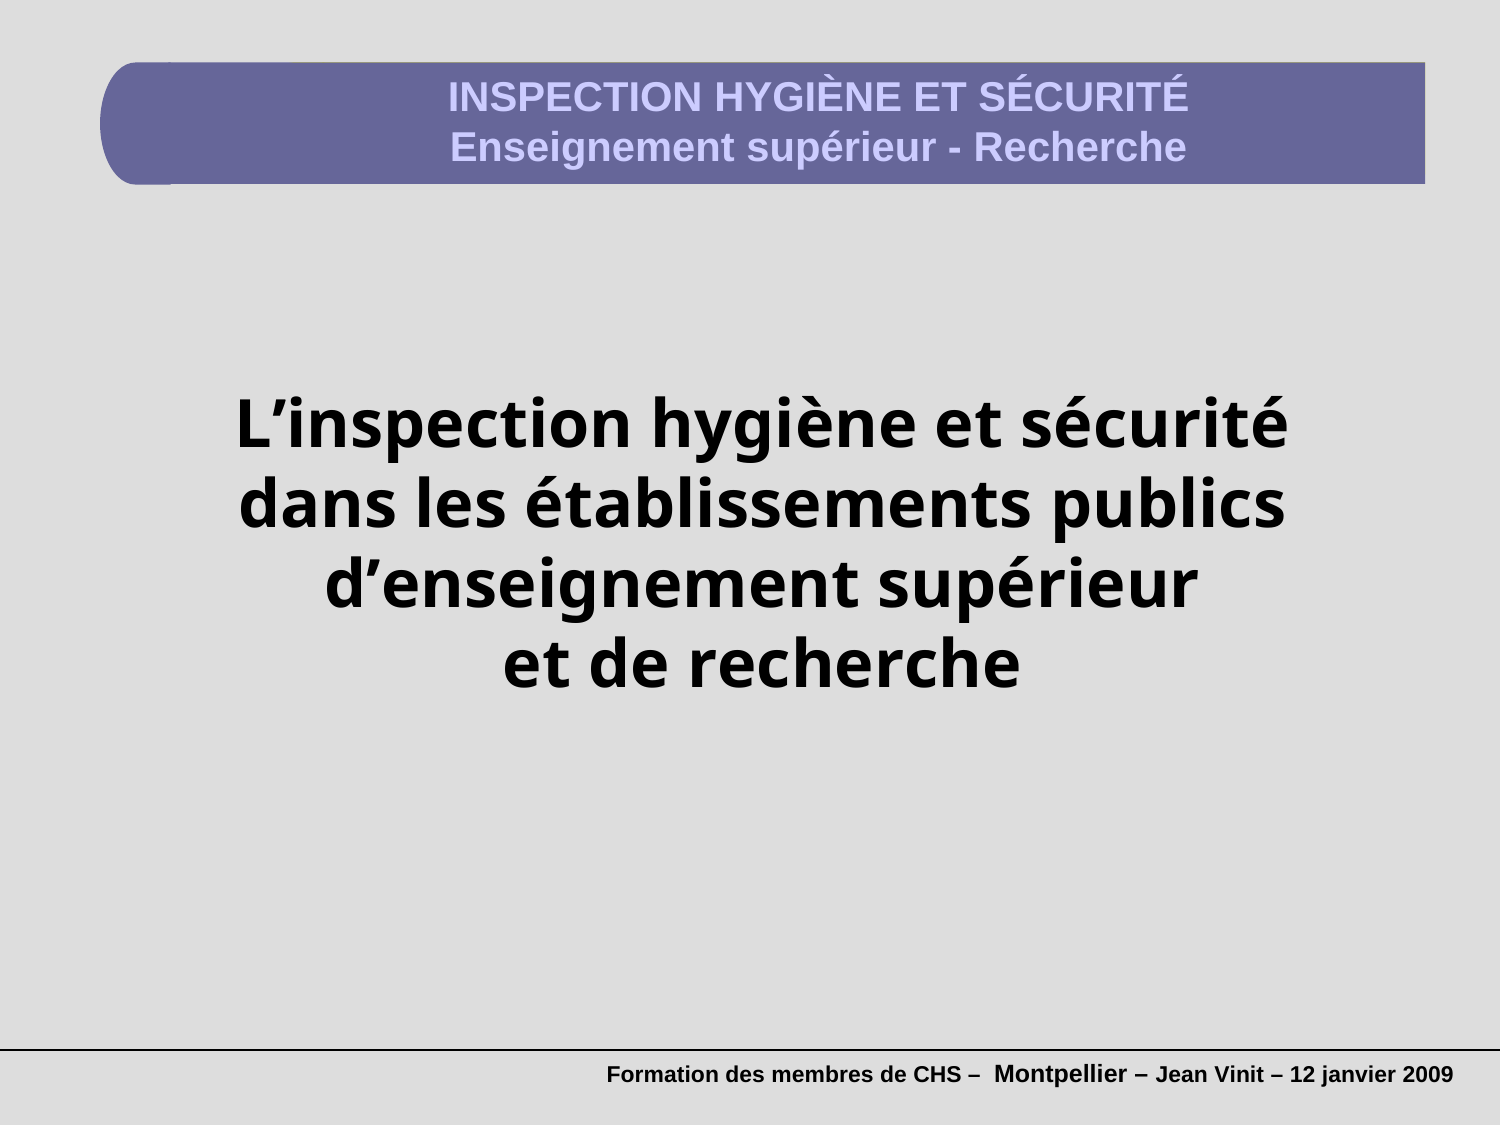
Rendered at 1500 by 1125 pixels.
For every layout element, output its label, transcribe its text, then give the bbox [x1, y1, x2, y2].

text_box L’inspection hygiène et sécurité dans les établissements publics d’enseignement supérieur et de recherche [76, 373, 1449, 941]
